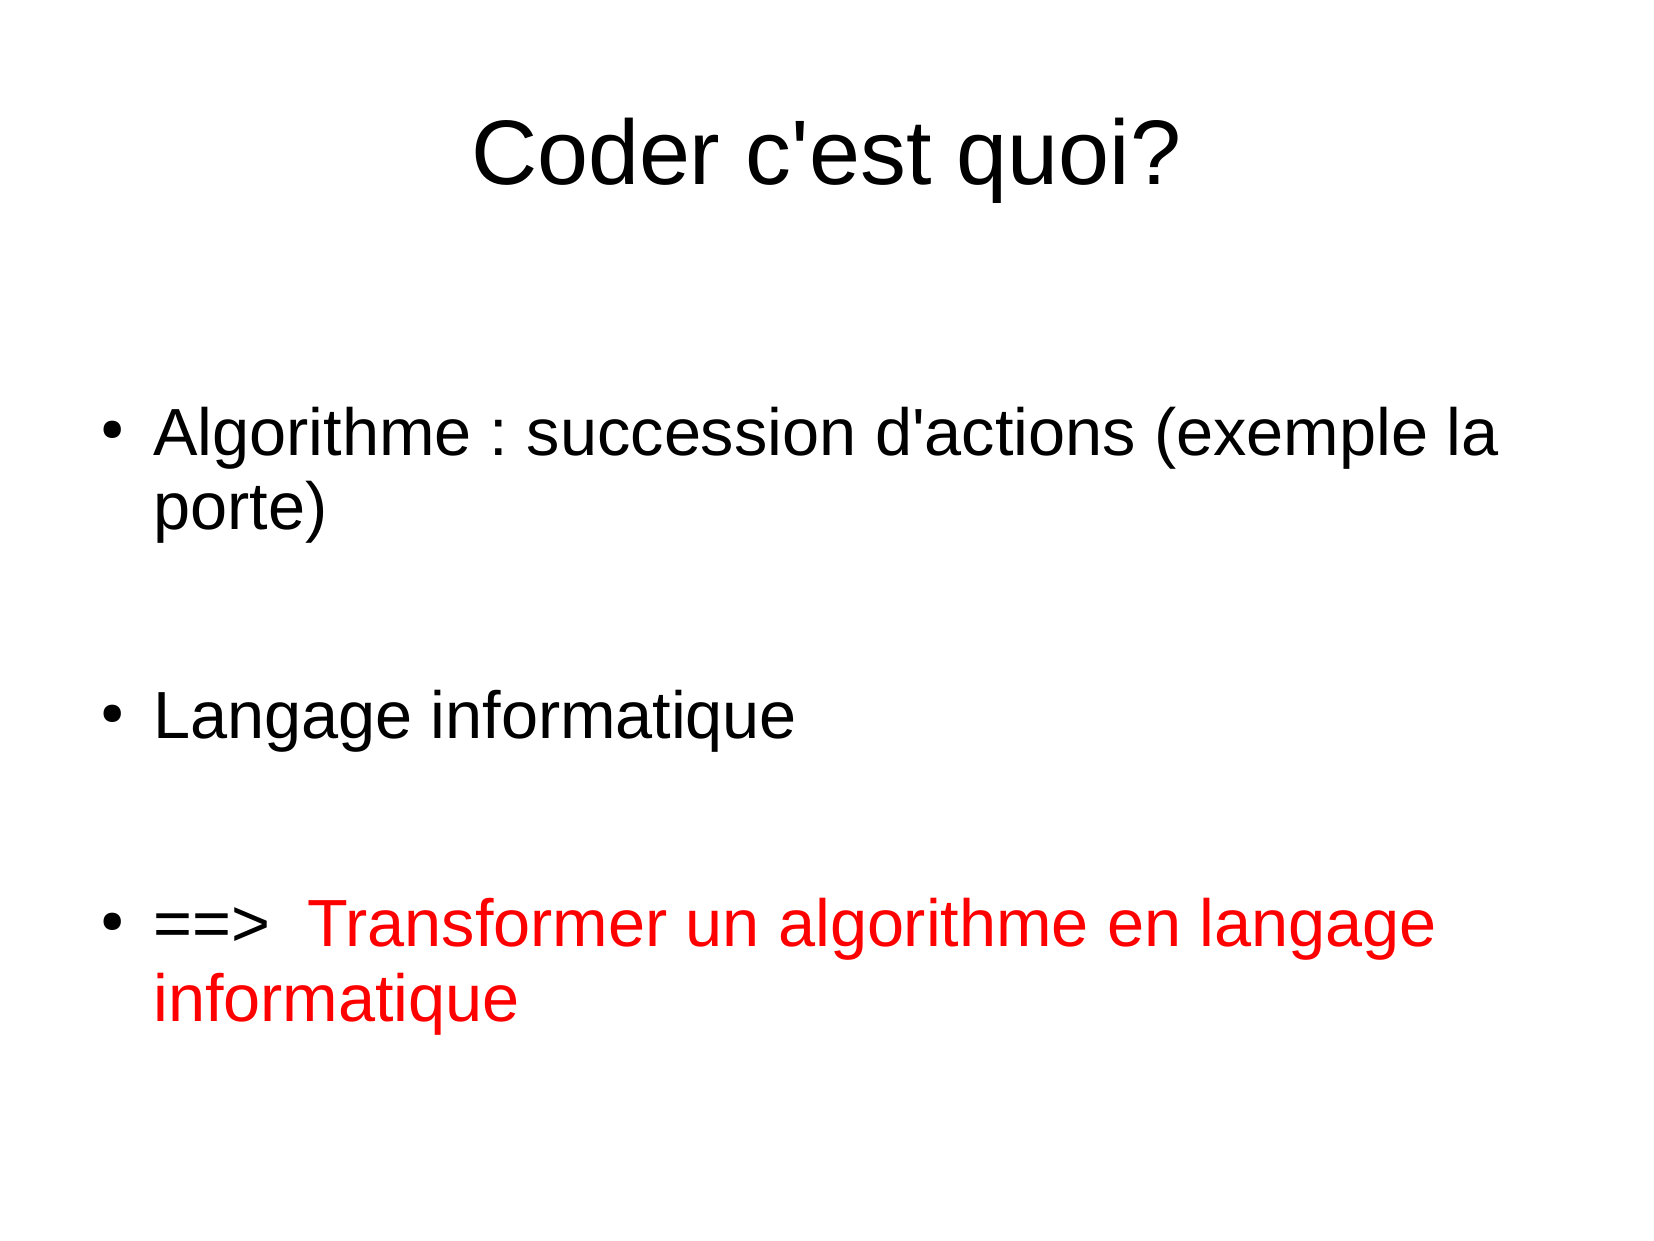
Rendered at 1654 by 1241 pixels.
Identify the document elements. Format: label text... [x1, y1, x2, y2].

title Coder c'est quoi? [82, 49, 1571, 257]
list Algorithme : succession d'actions (exemple la porte) Langage informatique ==> Transformer un algorithme en langage informatique [82, 290, 1571, 1109]
